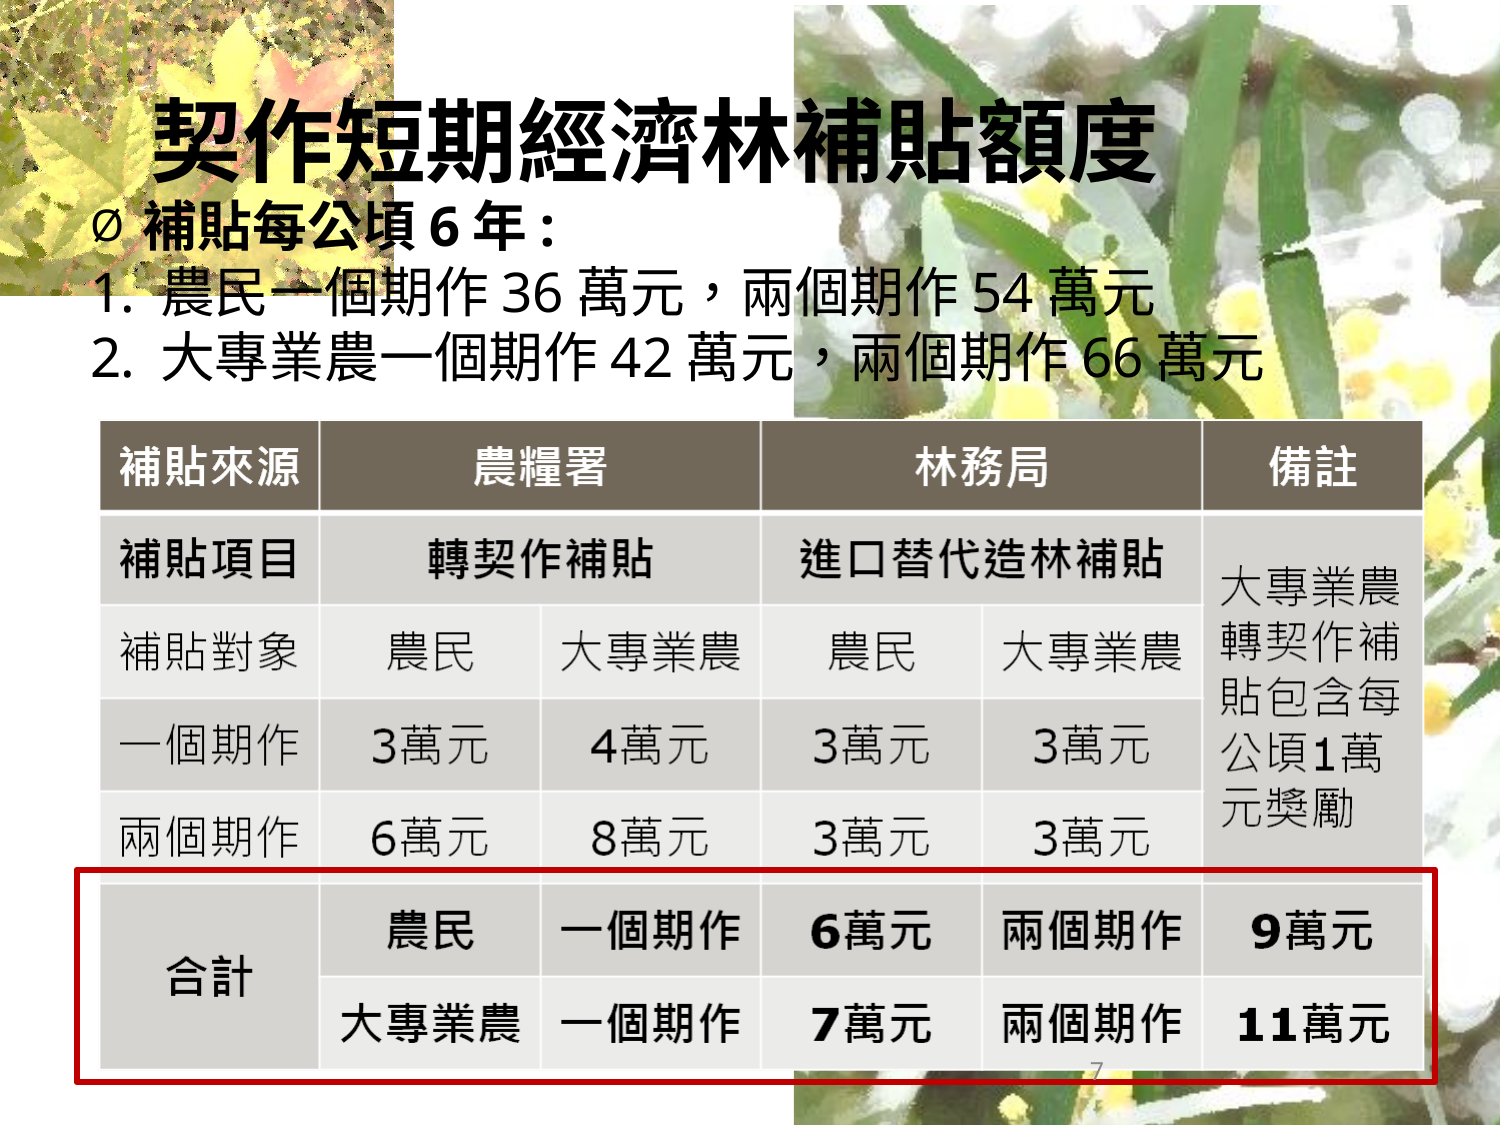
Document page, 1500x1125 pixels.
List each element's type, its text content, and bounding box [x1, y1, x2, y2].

text_box 7 [1074, 1042, 1426, 1103]
picture [84, 406, 1438, 867]
list 補貼每公頃6年: 農民一個期作36萬元，兩個期作54萬元 大專業農一個期作42萬元，兩個期作66萬元 [75, 184, 1426, 398]
picture [84, 873, 1432, 1079]
title 契作短期經濟林補貼額度 [135, 45, 1426, 184]
